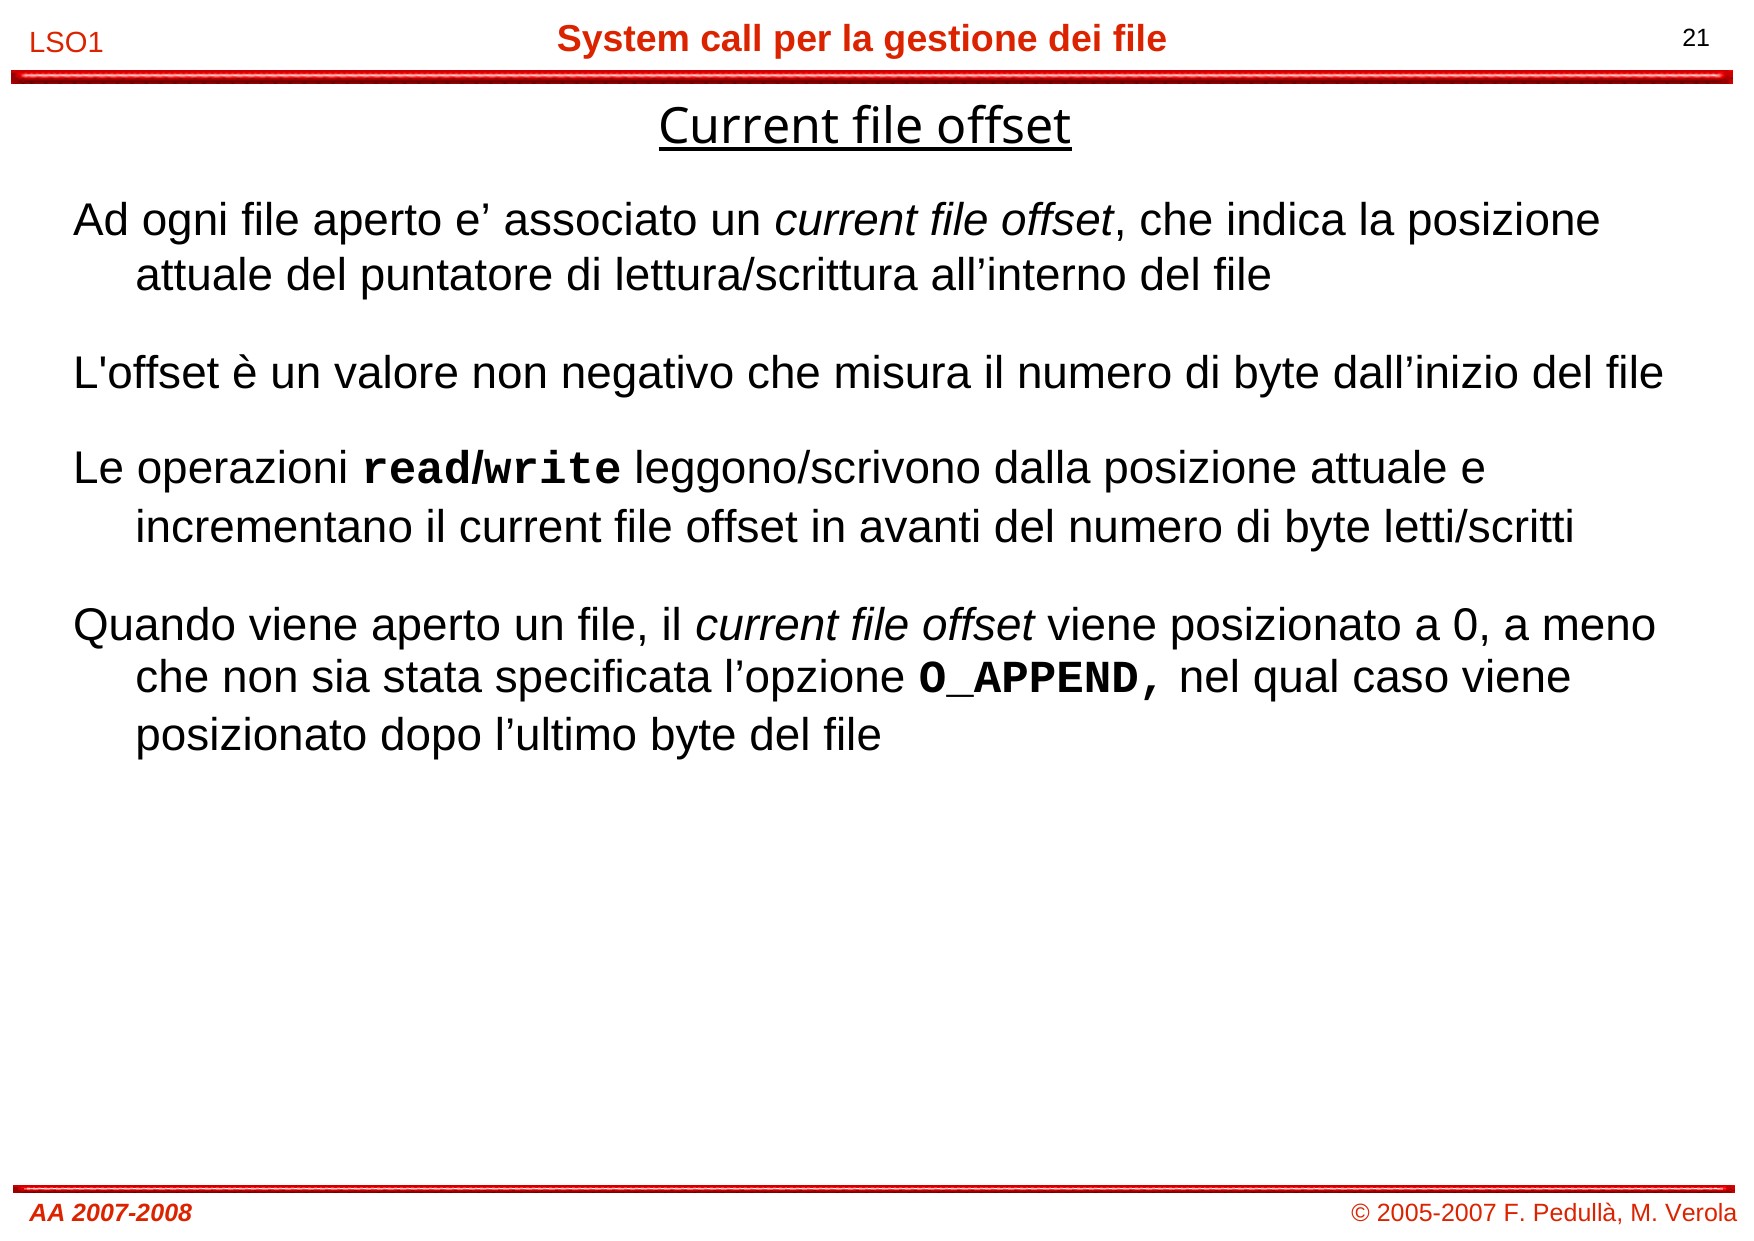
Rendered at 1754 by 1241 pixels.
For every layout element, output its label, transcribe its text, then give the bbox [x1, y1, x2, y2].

list Ad ogni file aperto e’ associato un current file offset, che indica la posizione attuale del puntatore di lettura/scrittura all’interno del file L'offset è un valore non negativo che misura il numero di byte dall’inizio del file Le operazioni read/write leggono/scrivono dalla posizione attuale e incrementano il current file offset in avanti del numero di byte letti/scritti Quando viene aperto un file, il current file offset viene posizionato a 0, a meno che non sia stata specificata l’opzione O_APPEND, nel qual caso viene posizionato dopo l’ultimo byte del file [58, 183, 1696, 1066]
picture [11, 70, 1733, 84]
picture [13, 1185, 1735, 1193]
title Current file offset [514, 78, 1217, 174]
